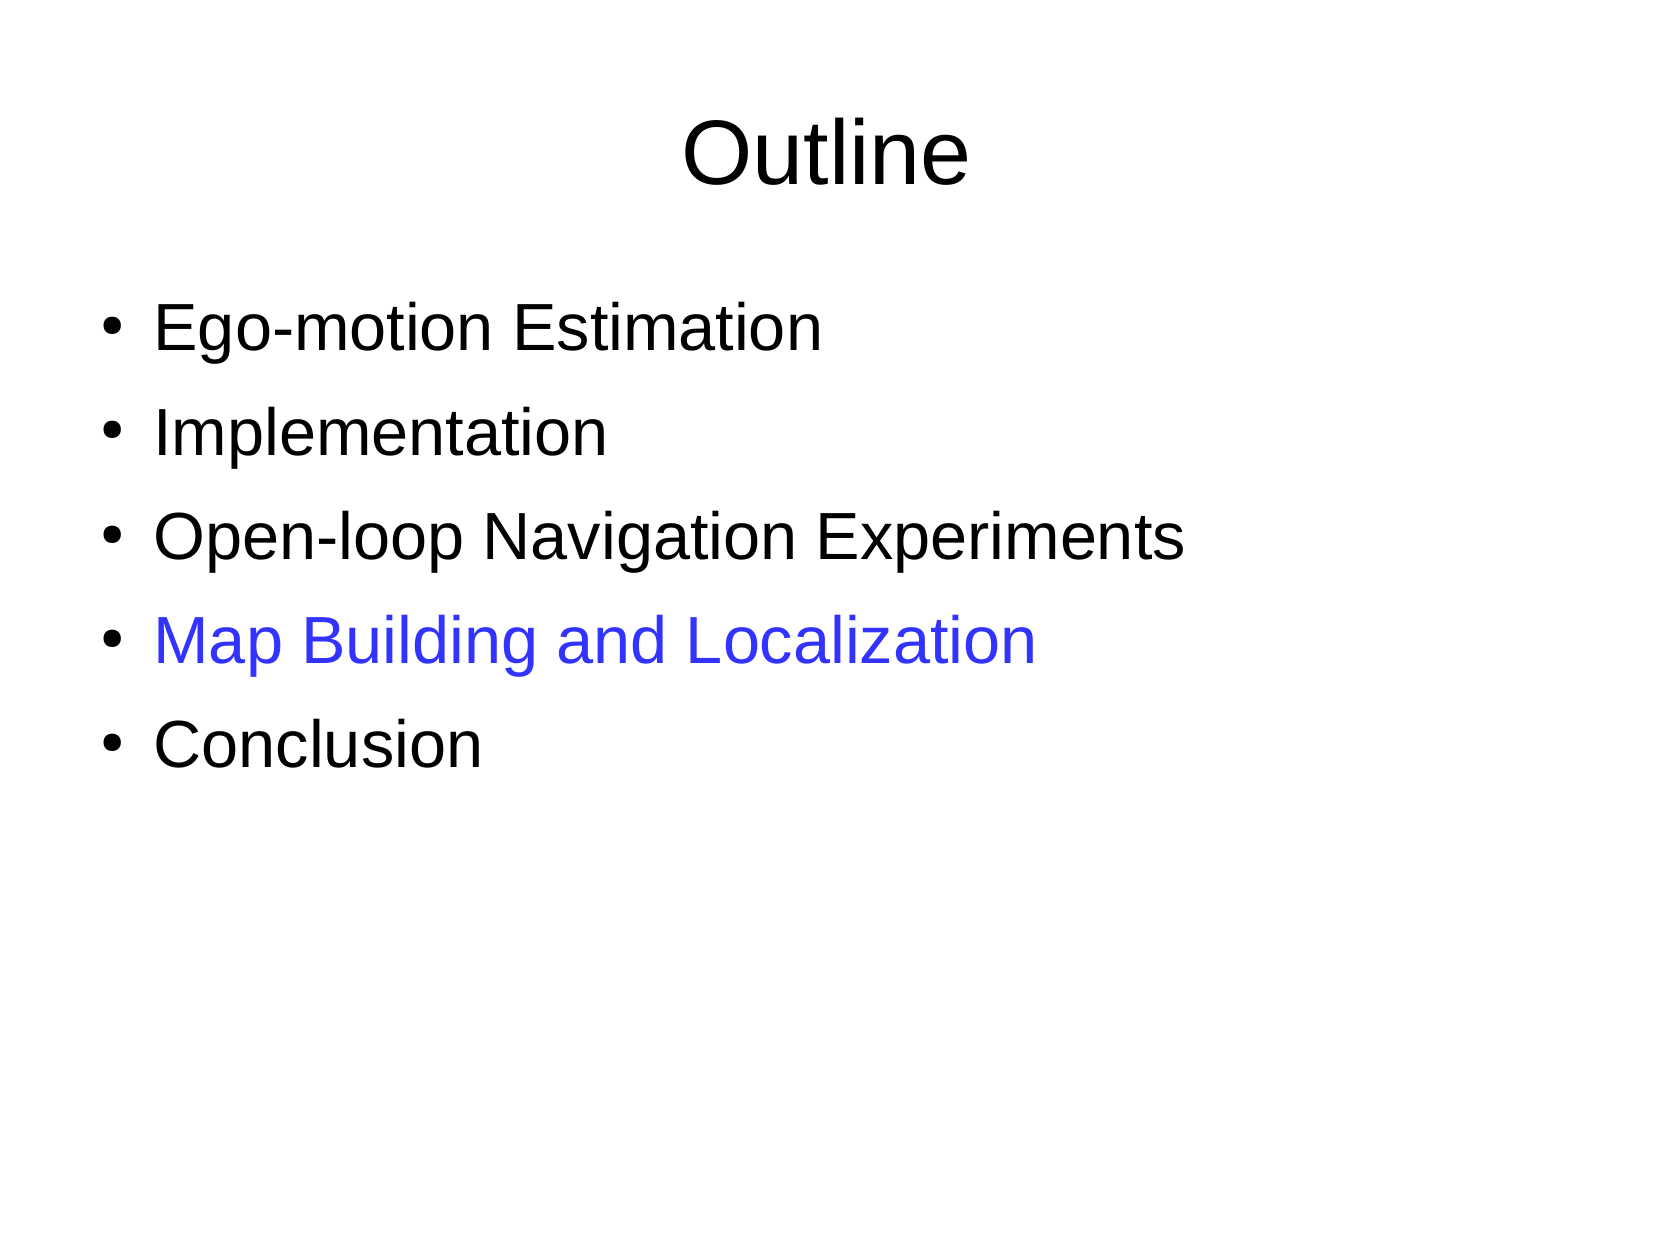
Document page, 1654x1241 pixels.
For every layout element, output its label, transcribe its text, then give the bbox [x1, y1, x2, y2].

title Outline [82, 49, 1571, 257]
list Ego-motion Estimation Implementation Open-loop Navigation Experiments Map Building and Localization Conclusion [82, 290, 1571, 1010]
